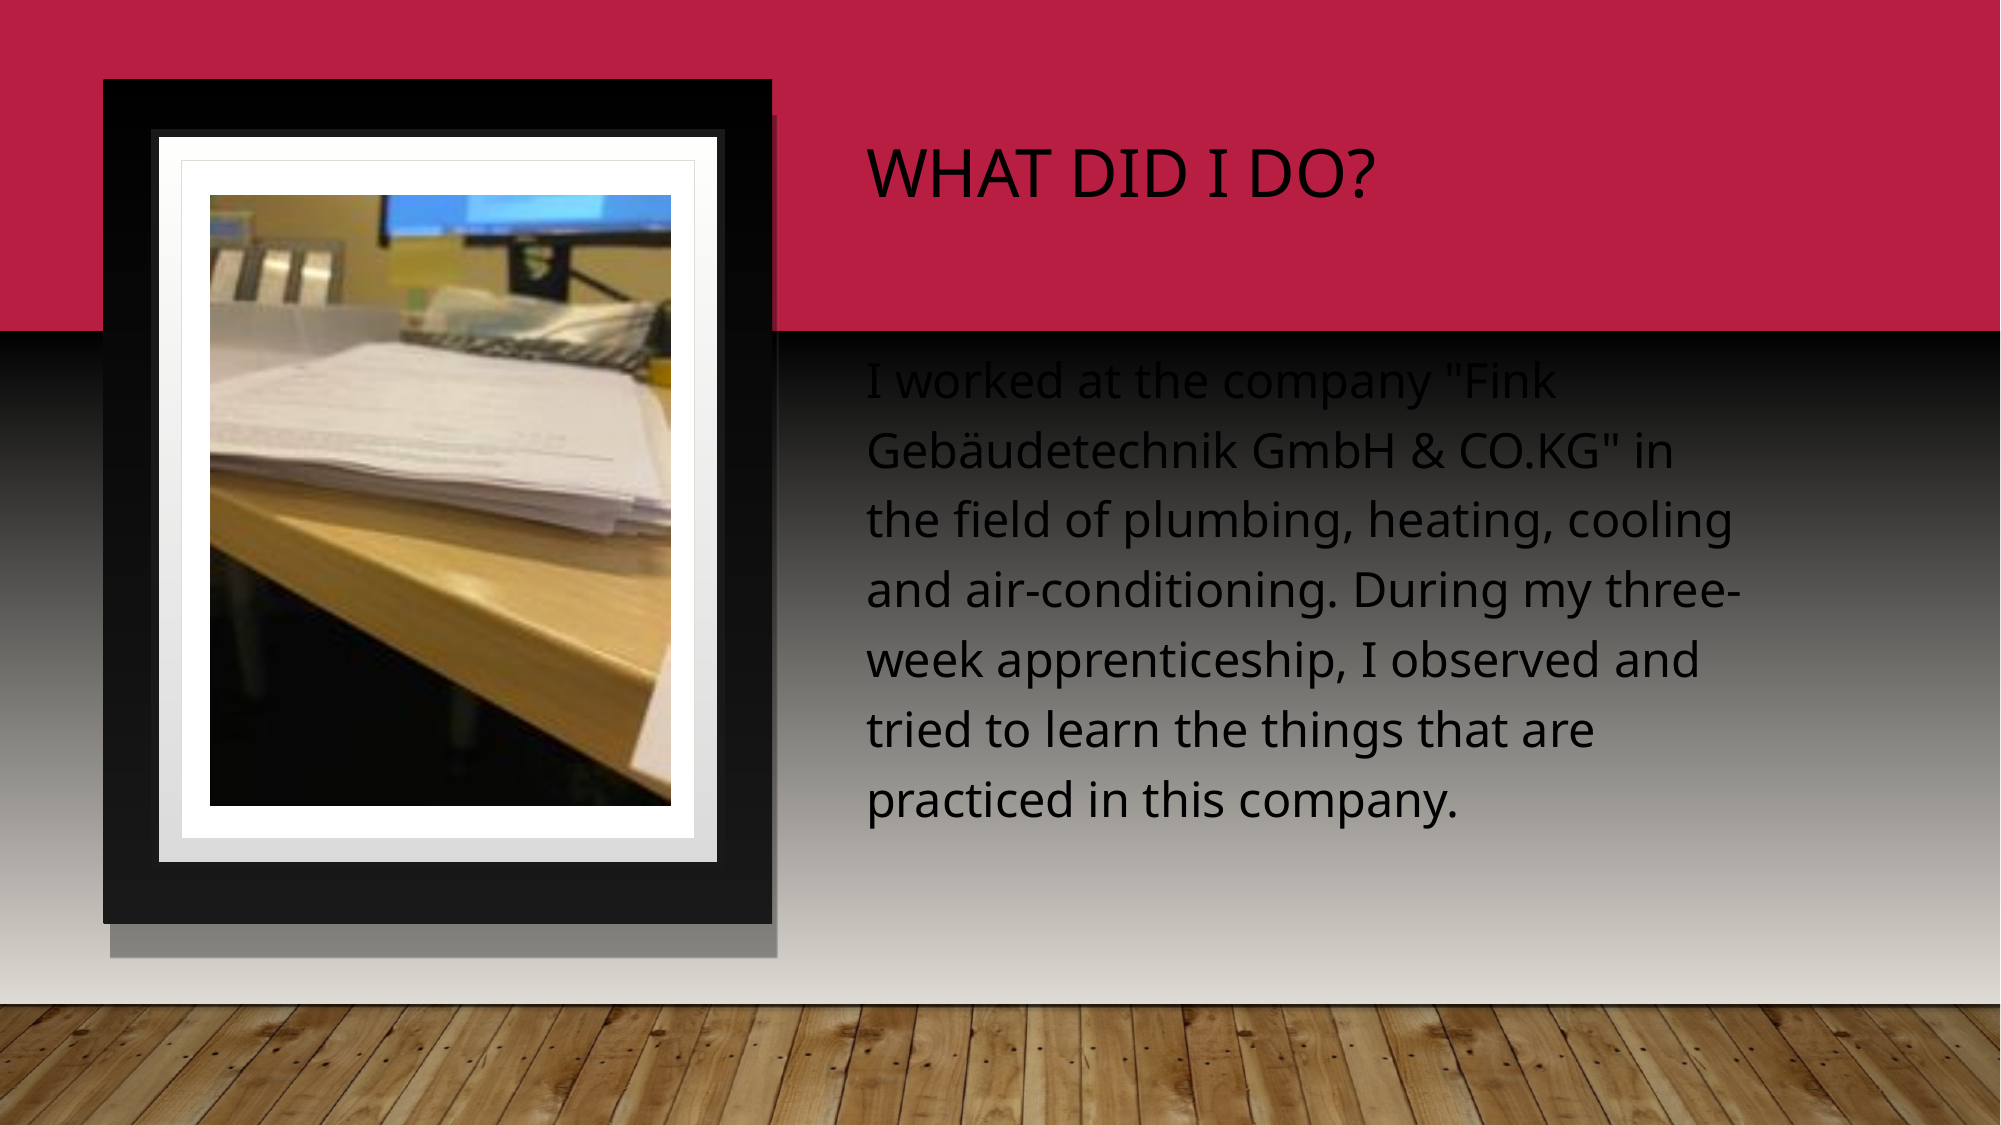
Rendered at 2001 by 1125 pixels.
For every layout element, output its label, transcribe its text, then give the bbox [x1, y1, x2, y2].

picture [210, 195, 671, 806]
picture [0, 1005, 2000, 1125]
title What did I do? [851, 131, 1762, 305]
text_box [0, 0, 2000, 1004]
list I worked at the company "Fink Gebäudetechnik GmbH & CO.KG" in the field of plumbing, heating, cooling and air-conditioning. During my three-week apprenticeship, I observed and tried to learn the things that are practiced in this company. [851, 330, 1762, 897]
